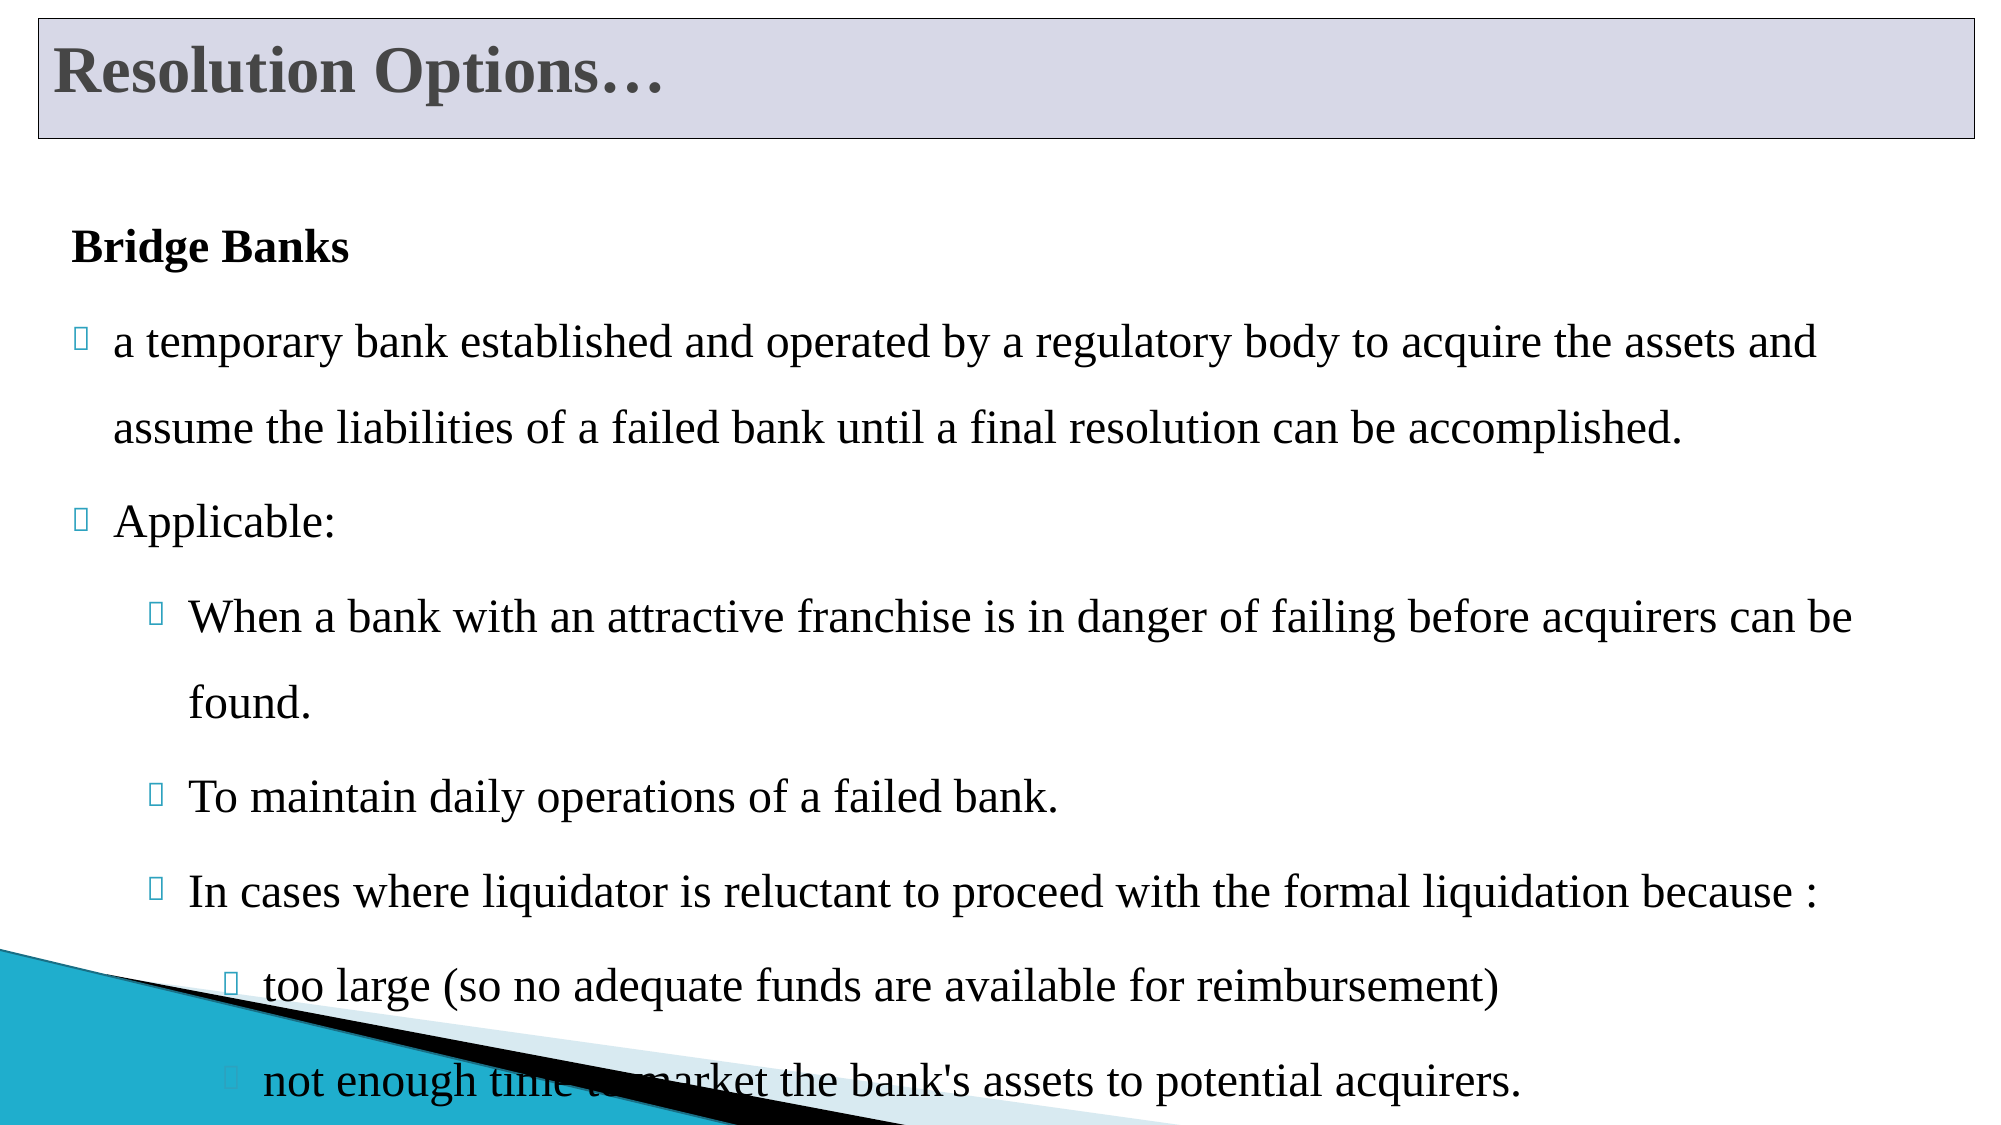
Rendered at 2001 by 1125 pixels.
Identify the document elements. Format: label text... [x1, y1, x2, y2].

text_box Bridge Banks a temporary bank established and operated by a regulatory body to acquire the assets and assume the liabilities of a failed bank until a final resolution can be accomplished. Applicable: When a bank with an attractive franchise is in danger of failing before acquirers can be found. To maintain daily operations of a failed bank. In cases where liquidator is reluctant to proceed with the formal liquidation because : too large (so no adequate funds are available for reimbursement) not enough time to market the bank's assets to potential acquirers. [38, 178, 1975, 1114]
title Resolution Options… [38, 18, 1975, 139]
